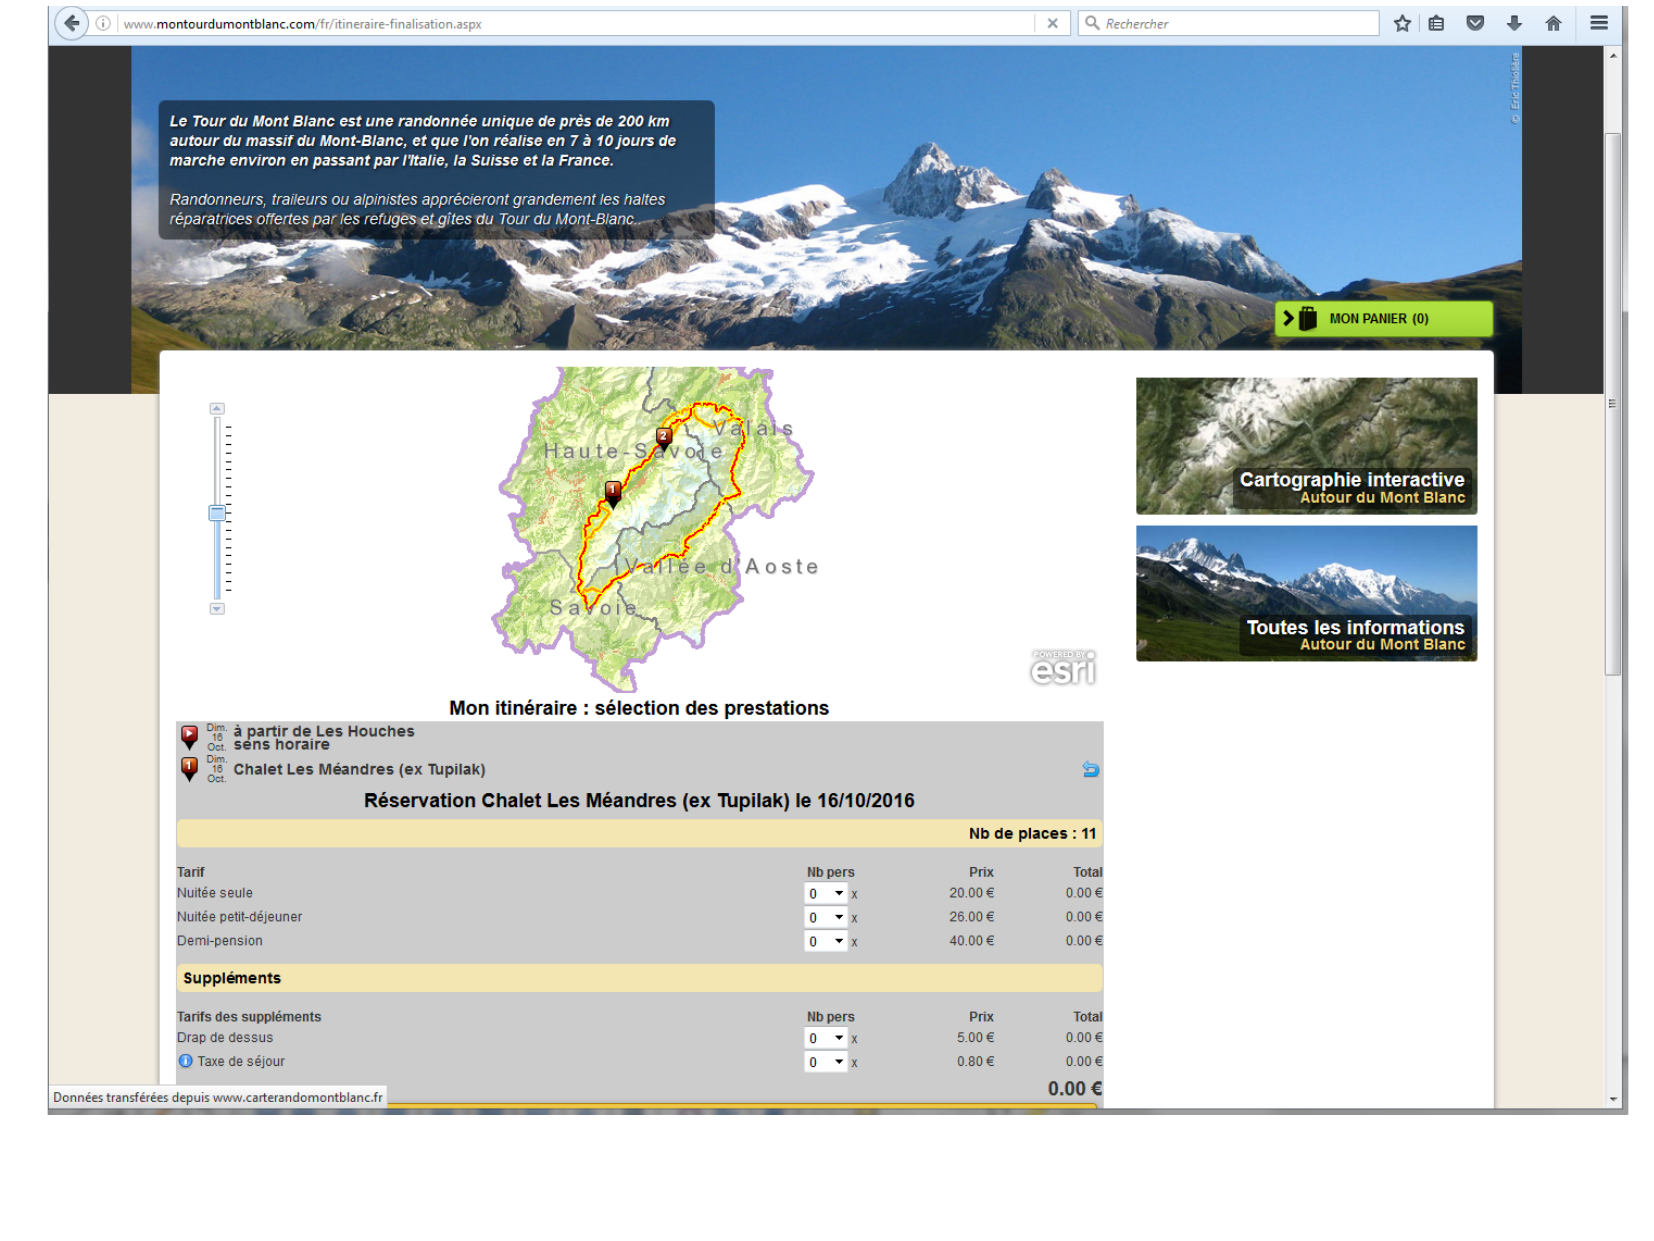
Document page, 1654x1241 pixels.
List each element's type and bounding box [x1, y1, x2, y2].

picture [47, 6, 1629, 1115]
